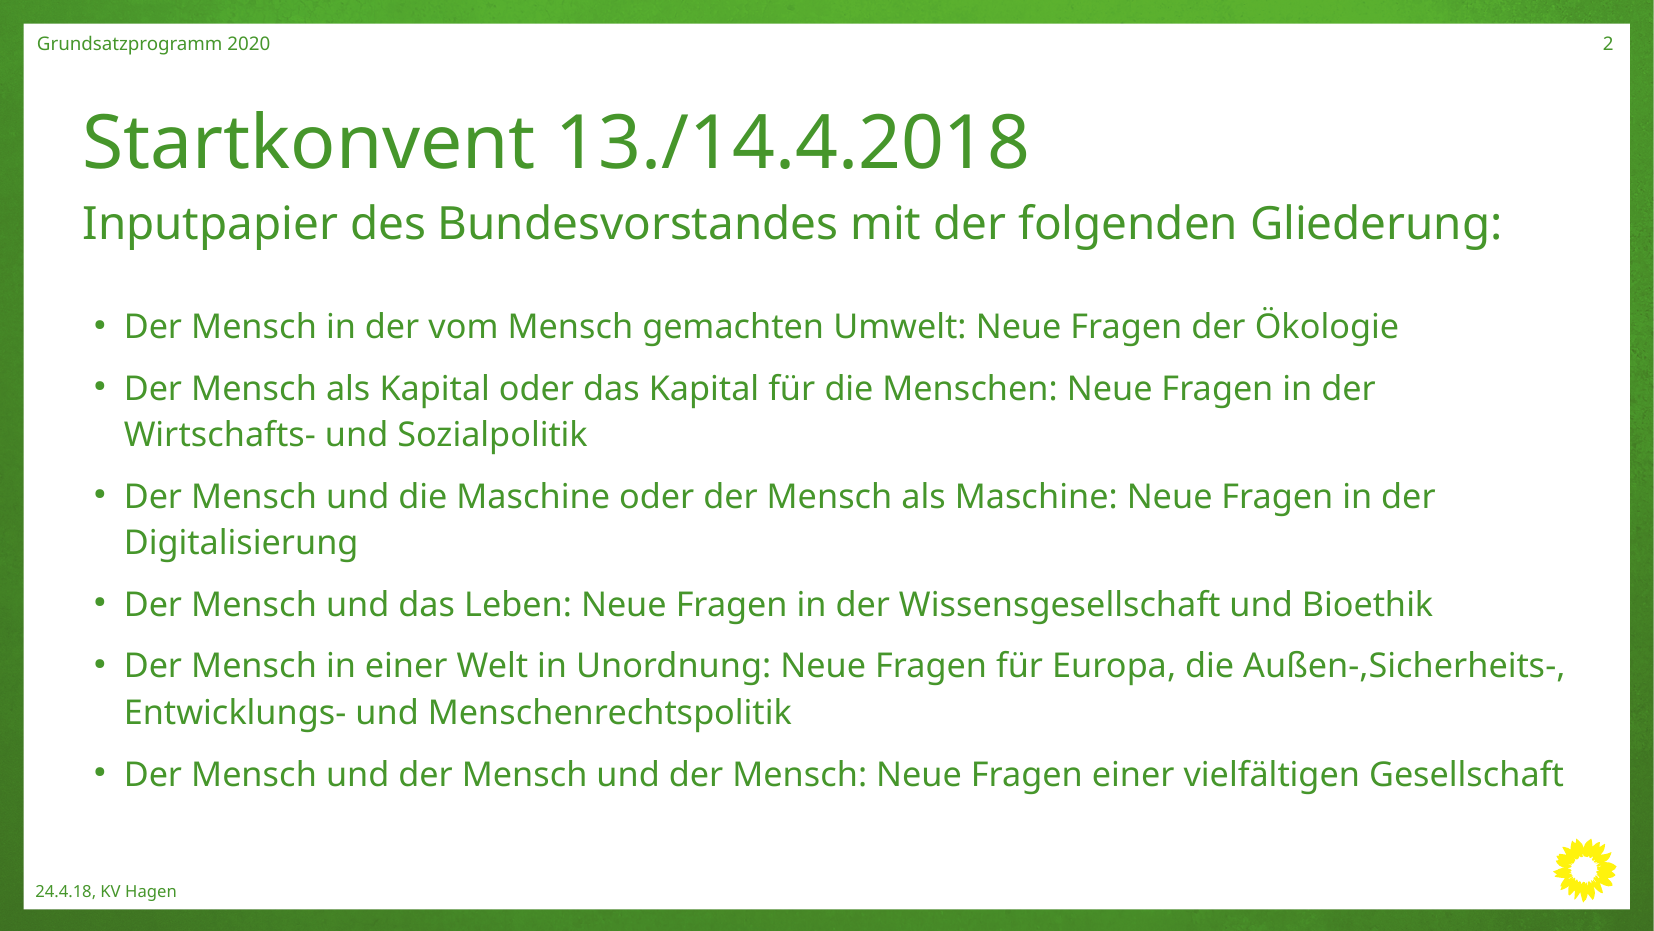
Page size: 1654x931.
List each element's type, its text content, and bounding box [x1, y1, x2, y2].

picture [0, 0, 1654, 931]
list Der Mensch in der vom Mensch gemachten Umwelt: Neue Fragen der Ökologie Der Mensch als Kapital oder das Kapital für die Menschen: Neue Fragen in der Wirtschafts- und Sozialpolitik Der Mensch und die Maschine oder der Mensch als Maschine: Neue Fragen in der Digitalisierung Der Mensch und das Leben: Neue Fragen in der Wissensgesellschaft und Bioethik Der Mensch in einer Welt in Unordnung: Neue Fragen für Europa, die Außen-,Sicherheits-, Entwicklungs- und Menschenrechtspolitik Der Mensch und der Mensch und der Mensch: Neue Fragen einer vielfältigen Gesellschaft [82, 248, 1571, 839]
title Startkonvent 13./14.4.2018 Inputpapier des Bundesvorstandes mit der folgenden Gliederung: [82, 88, 1571, 235]
